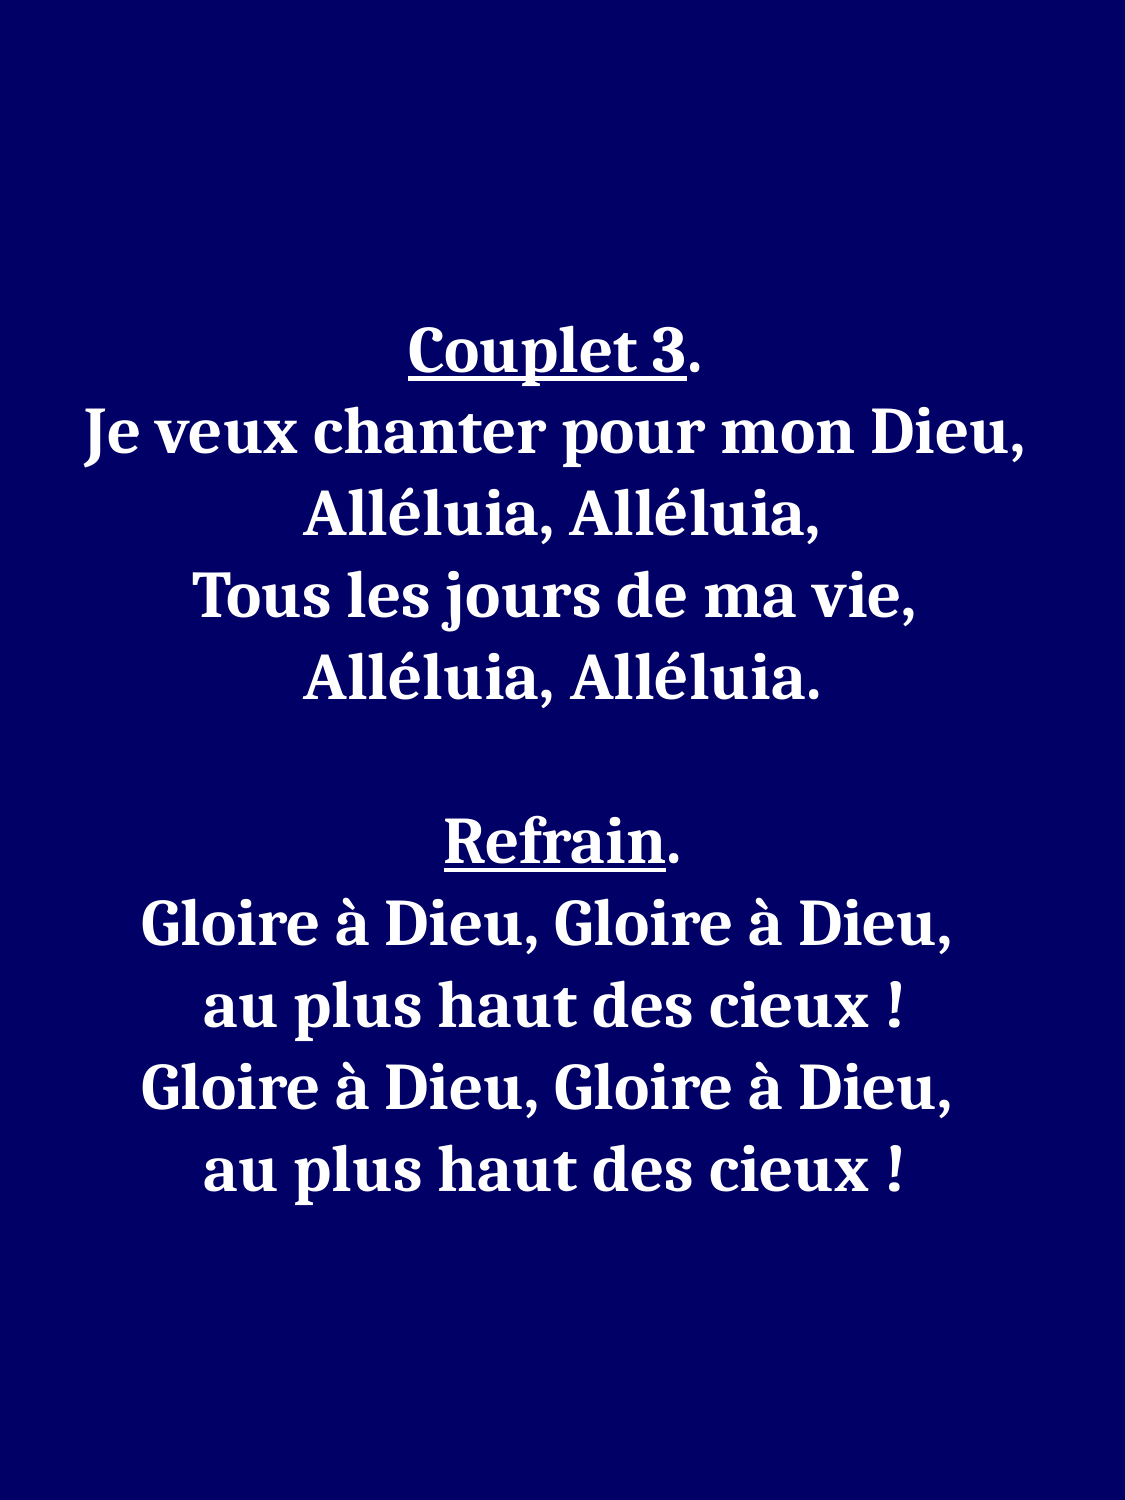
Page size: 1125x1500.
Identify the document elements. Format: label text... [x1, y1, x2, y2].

text_box Couplet 3. Je veux chanter pour mon Dieu, Alléluia, Alléluia, Tous les jours de ma vie, Alléluia, Alléluia. Refrain. Gloire à Dieu, Gloire à Dieu, au plus haut des cieux ! Gloire à Dieu, Gloire à Dieu, au plus haut des cieux ! [0, 307, 1118, 1069]
